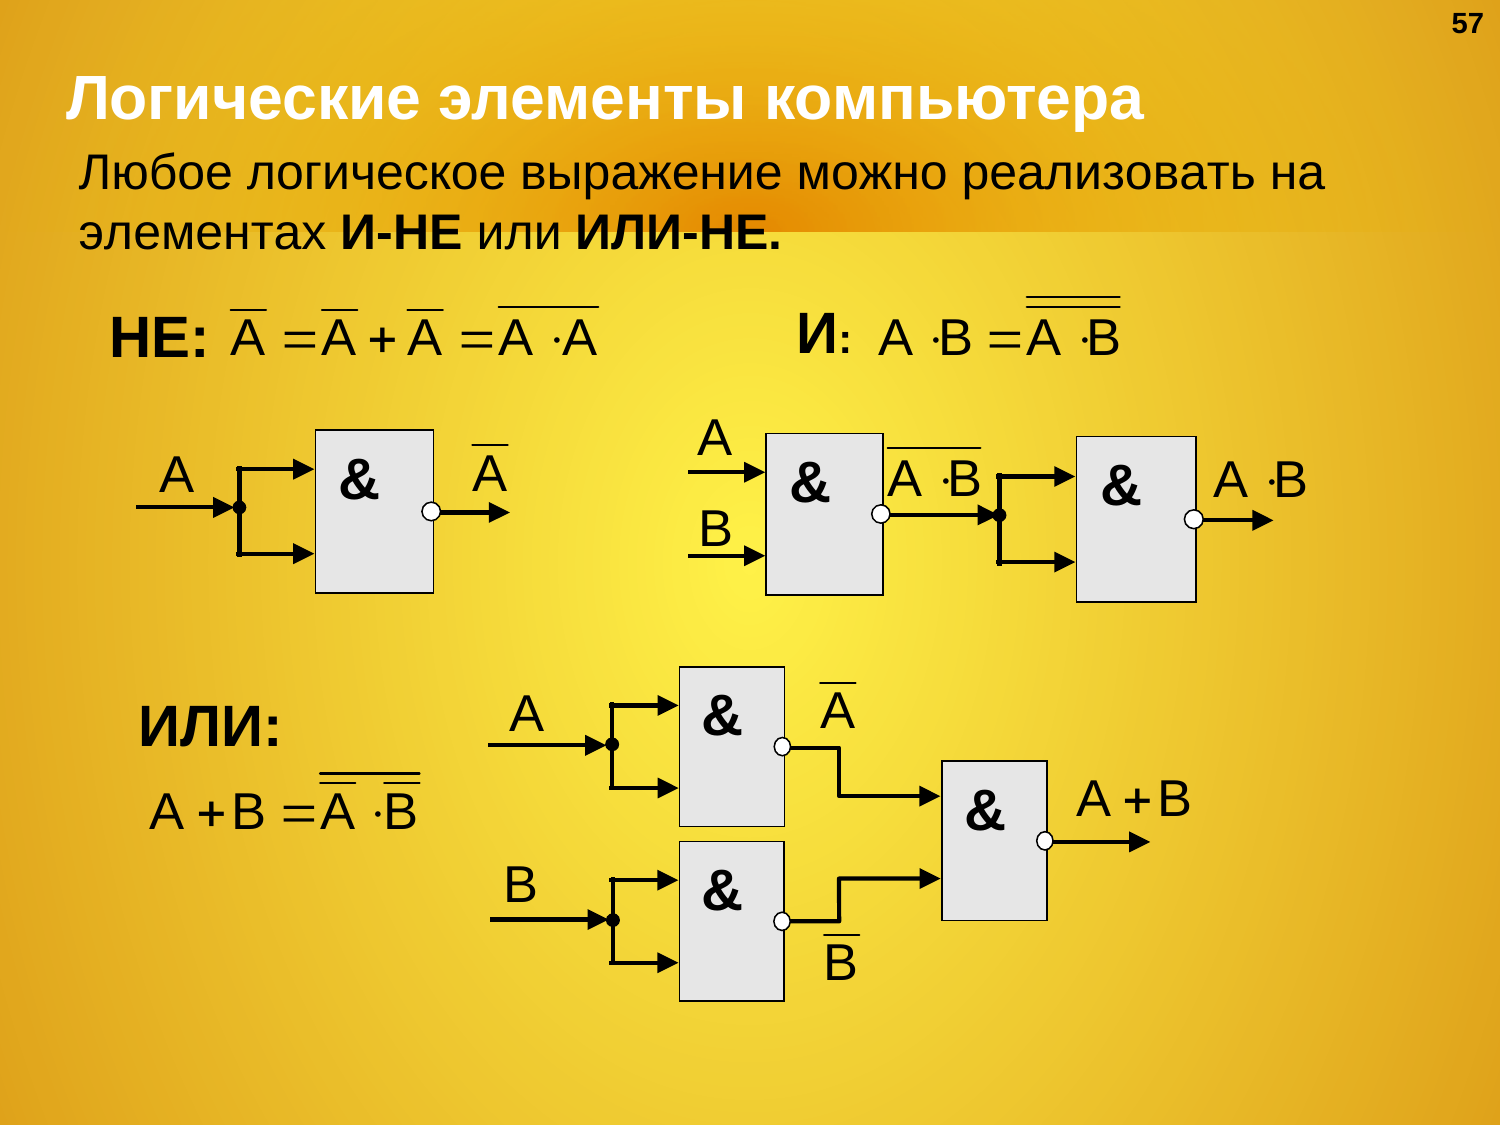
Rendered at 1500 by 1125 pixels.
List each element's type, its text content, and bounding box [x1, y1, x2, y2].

text_box [315, 429, 441, 594]
chart [869, 285, 1133, 364]
text_box & [774, 436, 847, 522]
text_box & [687, 669, 759, 756]
text_box [233, 501, 246, 514]
chart [1204, 450, 1319, 507]
chart [221, 295, 608, 365]
text_box [766, 433, 891, 595]
text_box <номер> [1148, 0, 1499, 75]
chart [141, 759, 431, 838]
text_box [993, 509, 1006, 522]
text_box И: [781, 288, 868, 374]
title Логические элементы компьютера [51, 49, 1426, 127]
text_box & [323, 433, 396, 519]
chart [500, 683, 558, 741]
text_box [679, 666, 791, 827]
text_box НЕ: [94, 291, 225, 377]
text_box & [1085, 439, 1157, 526]
chart [498, 854, 548, 911]
text_box ИЛИ: [124, 680, 298, 767]
text_box Любое логическое выражение можно реализовать на элементах И-НЕ или ИЛИ-НЕ. [63, 131, 1437, 268]
chart [815, 924, 873, 990]
text_box & [949, 764, 1022, 850]
text_box [679, 841, 791, 1002]
chart [150, 444, 208, 502]
chart [694, 498, 743, 555]
chart [878, 436, 993, 506]
chart [1067, 768, 1204, 826]
text_box [606, 913, 620, 927]
text_box [605, 738, 619, 751]
text_box & [686, 844, 759, 930]
text_box [1076, 436, 1204, 603]
text_box [942, 761, 1054, 921]
chart [463, 435, 521, 500]
chart [811, 672, 869, 738]
chart [688, 407, 746, 465]
